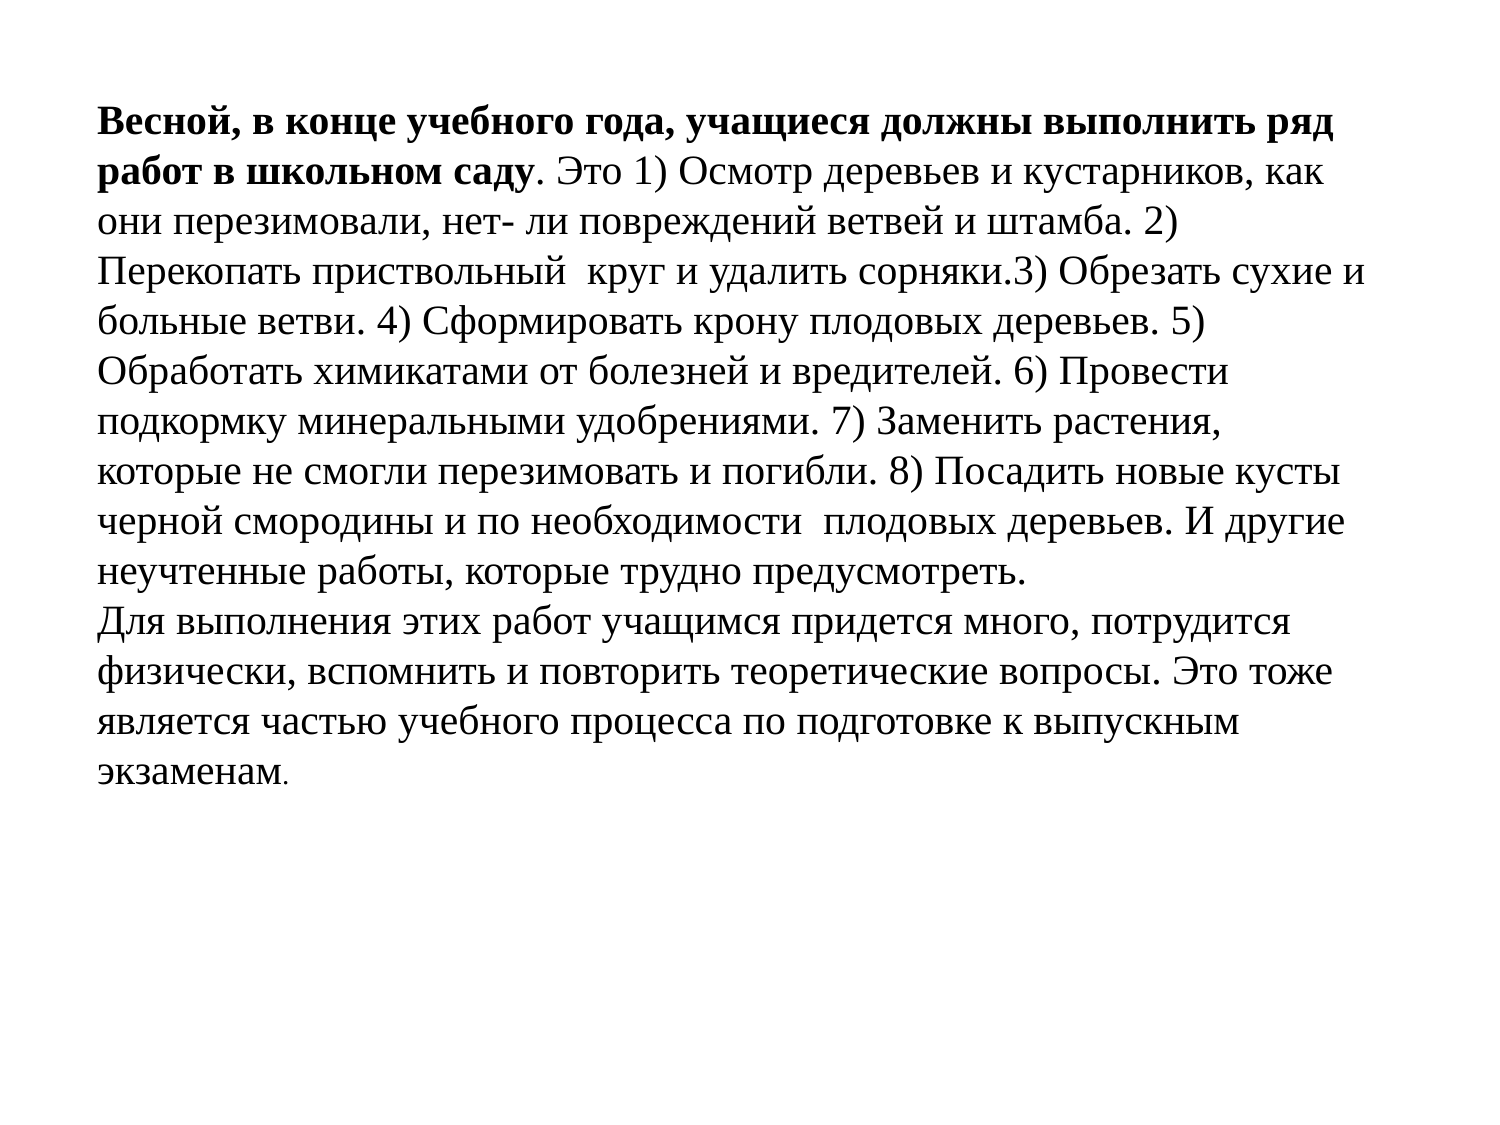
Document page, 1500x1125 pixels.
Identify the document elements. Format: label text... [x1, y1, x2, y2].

text_box Весной, в конце учебного года, учащиеся должны выполнить ряд работ в школьном саду. Это 1) Осмотр деревьев и кустарников, как они перезимовали, нет- ли повреждений ветвей и штамба. 2) Перекопать приствольный круг и удалить сорняки.3) Обрезать сухие и больные ветви. 4) Сформировать крону плодовых деревьев. 5) Обработать химикатами от болезней и вредителей. 6) Провести подкормку минеральными удобрениями. 7) Заменить растения, которые не смогли перезимовать и погибли. 8) Посадить новые кусты черной смородины и по необходимости плодовых деревьев. И другие неучтенные работы, которые трудно предусмотреть. Для выполнения этих работ учащимся придется много, потрудится физически, вспомнить и повторить теоретические вопросы. Это тоже является частью учебного процесса по подготовке к выпускным экзаменам. [82, 85, 1383, 801]
